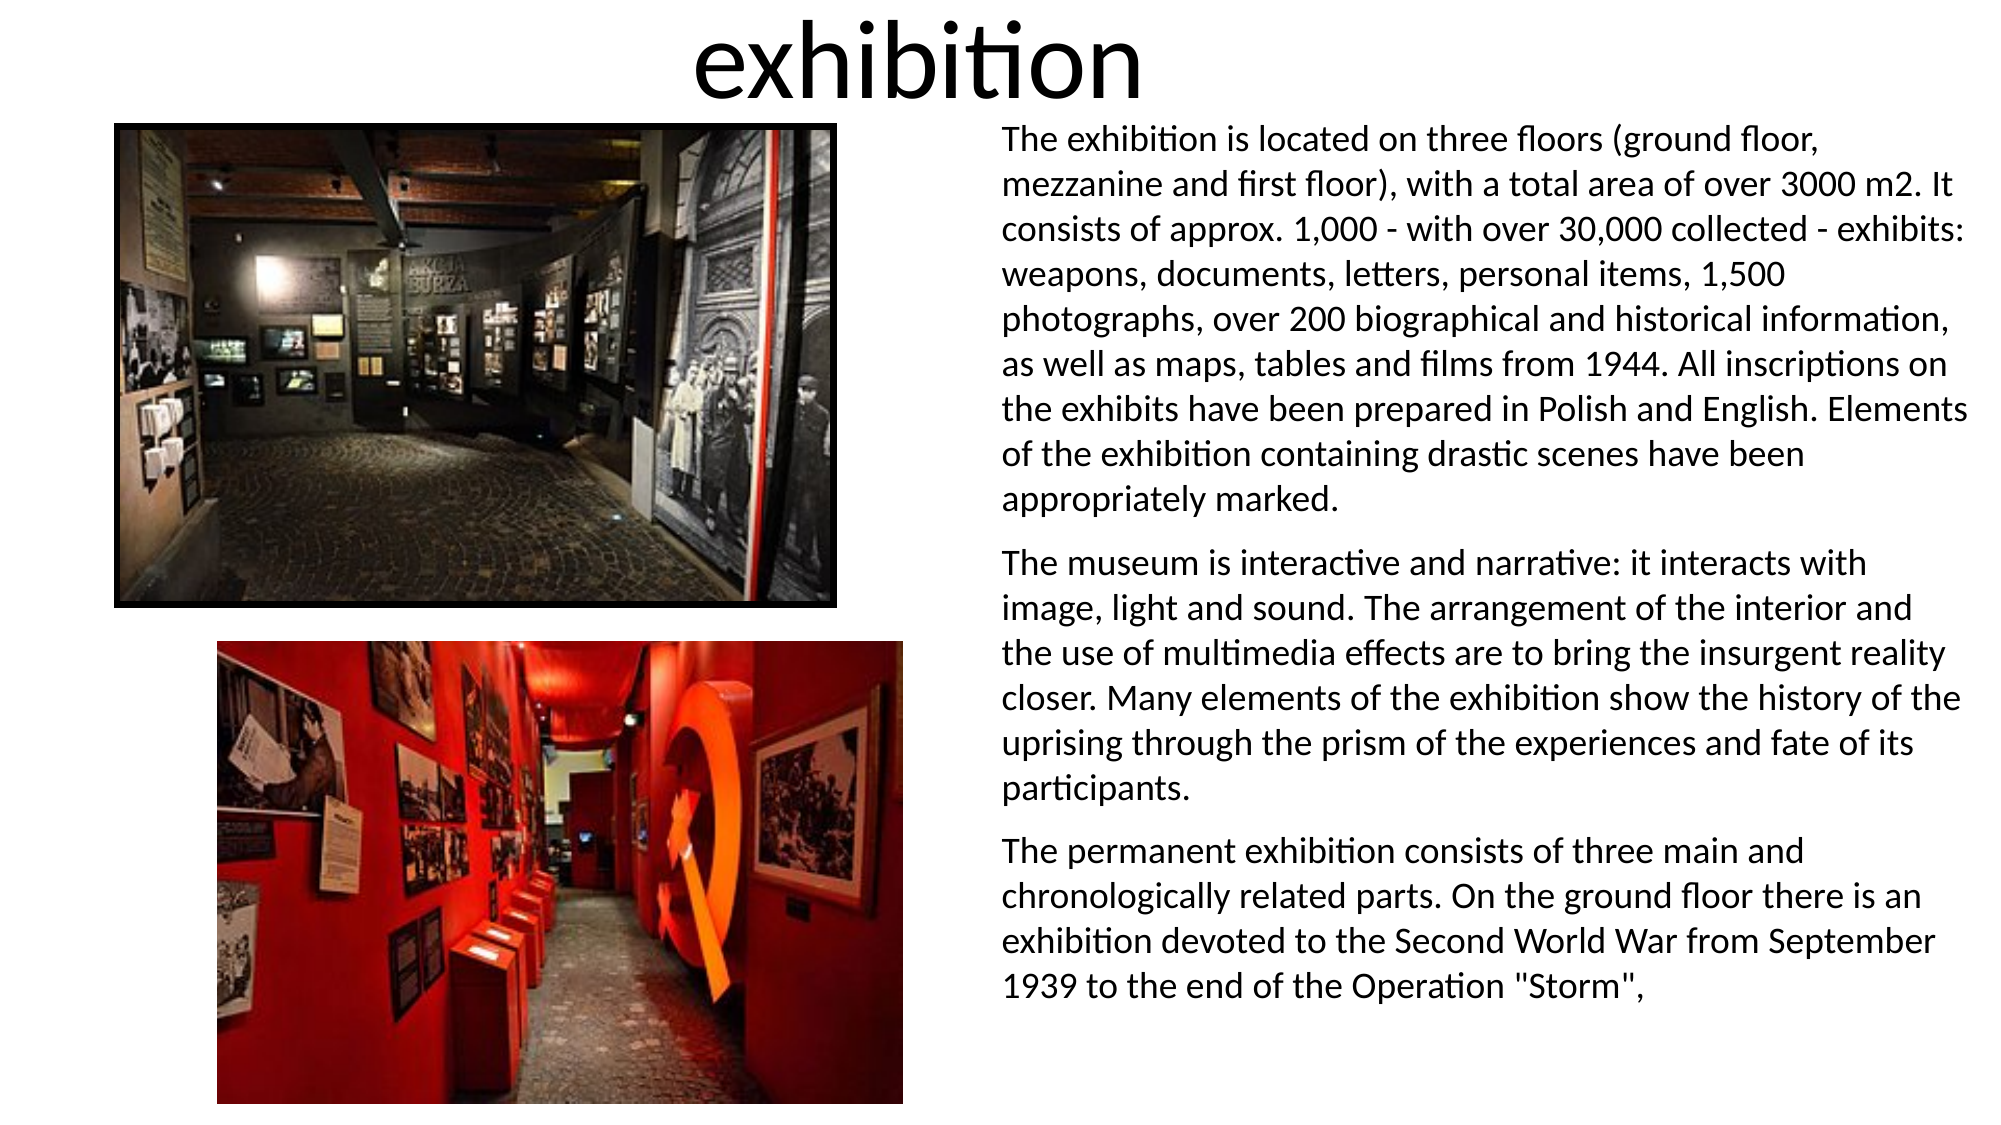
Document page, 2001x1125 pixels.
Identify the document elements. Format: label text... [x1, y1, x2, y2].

text_box exhibition [677, 0, 1161, 129]
text_box The permanent exhibition consists of three main and chronologically related parts. On the ground floor there is an exhibition devoted to the Second World War from September 1939 to the end of the Operation "Storm", [986, 818, 1987, 1014]
text_box The museum is interactive and narrative: it interacts with image, light and sound. The arrangement of the interior and the use of multimedia effects are to bring the insurgent reality closer. Many elements of the exhibition show the history of the uprising through the prism of the experiences and fate of its participants. [986, 530, 1987, 816]
picture [216, 640, 903, 1105]
picture [119, 129, 831, 602]
text_box The exhibition is located on three floors (ground floor, mezzanine and first floor), with a total area of ​​over 3000 m2. It consists of approx. 1,000 - with over 30,000 collected - exhibits: weapons, documents, letters, personal items, 1,500 photographs, over 200 biographical and historical information, as well as maps, tables and films from 1944. All inscriptions on the exhibits have been prepared in Polish and English. Elements of the exhibition containing drastic scenes have been appropriately marked. [986, 106, 1987, 527]
